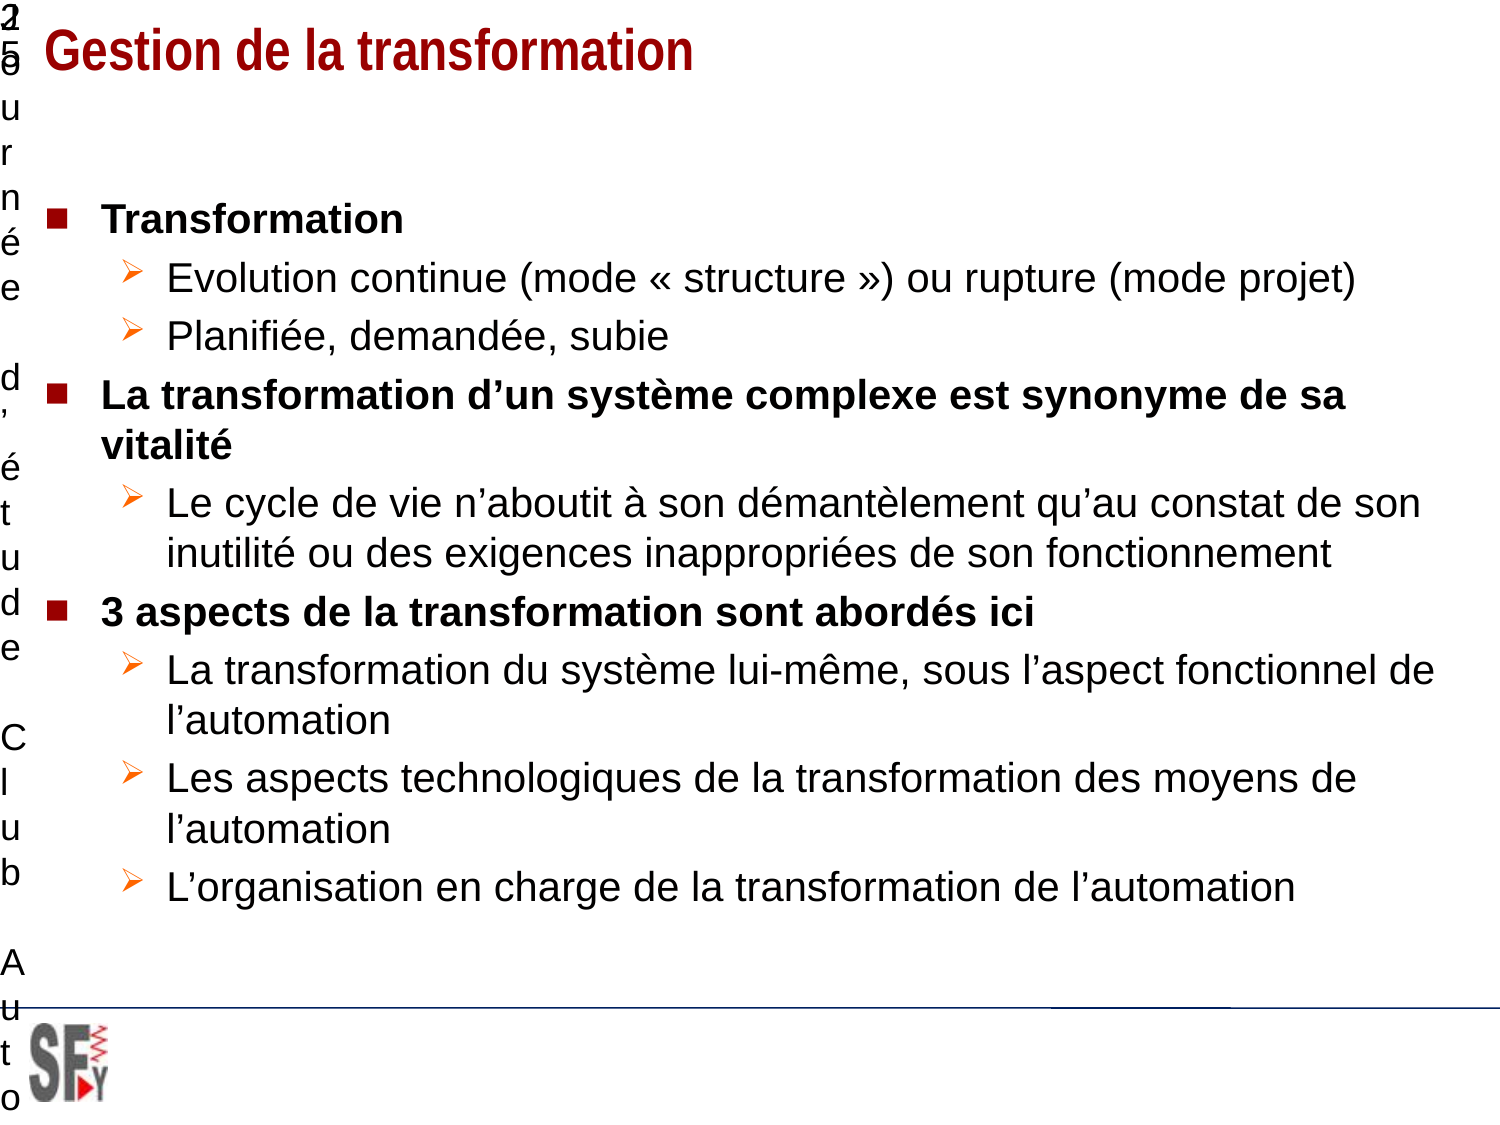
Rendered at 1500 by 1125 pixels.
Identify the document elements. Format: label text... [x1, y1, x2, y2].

picture [29, 1023, 108, 1102]
title Gestion de la transformation [29, 12, 1471, 138]
list Transformation Evolution continue (mode « structure ») ou rupture (mode projet) Planifiée, demandée, subie La transformation d’un système complexe est synonyme de sa vitalité Le cycle de vie n’aboutit à son démantèlement qu’au constat de son inutilité ou des exigences inappropriées de son fonctionnement 3 aspects de la transformation sont abordés ici La transformation du système lui-même, sous l’aspect fonctionnel de l’automation Les aspects technologiques de la transformation des moyens de l’automation L’organisation en charge de la transformation de l’automation [29, 184, 1471, 988]
